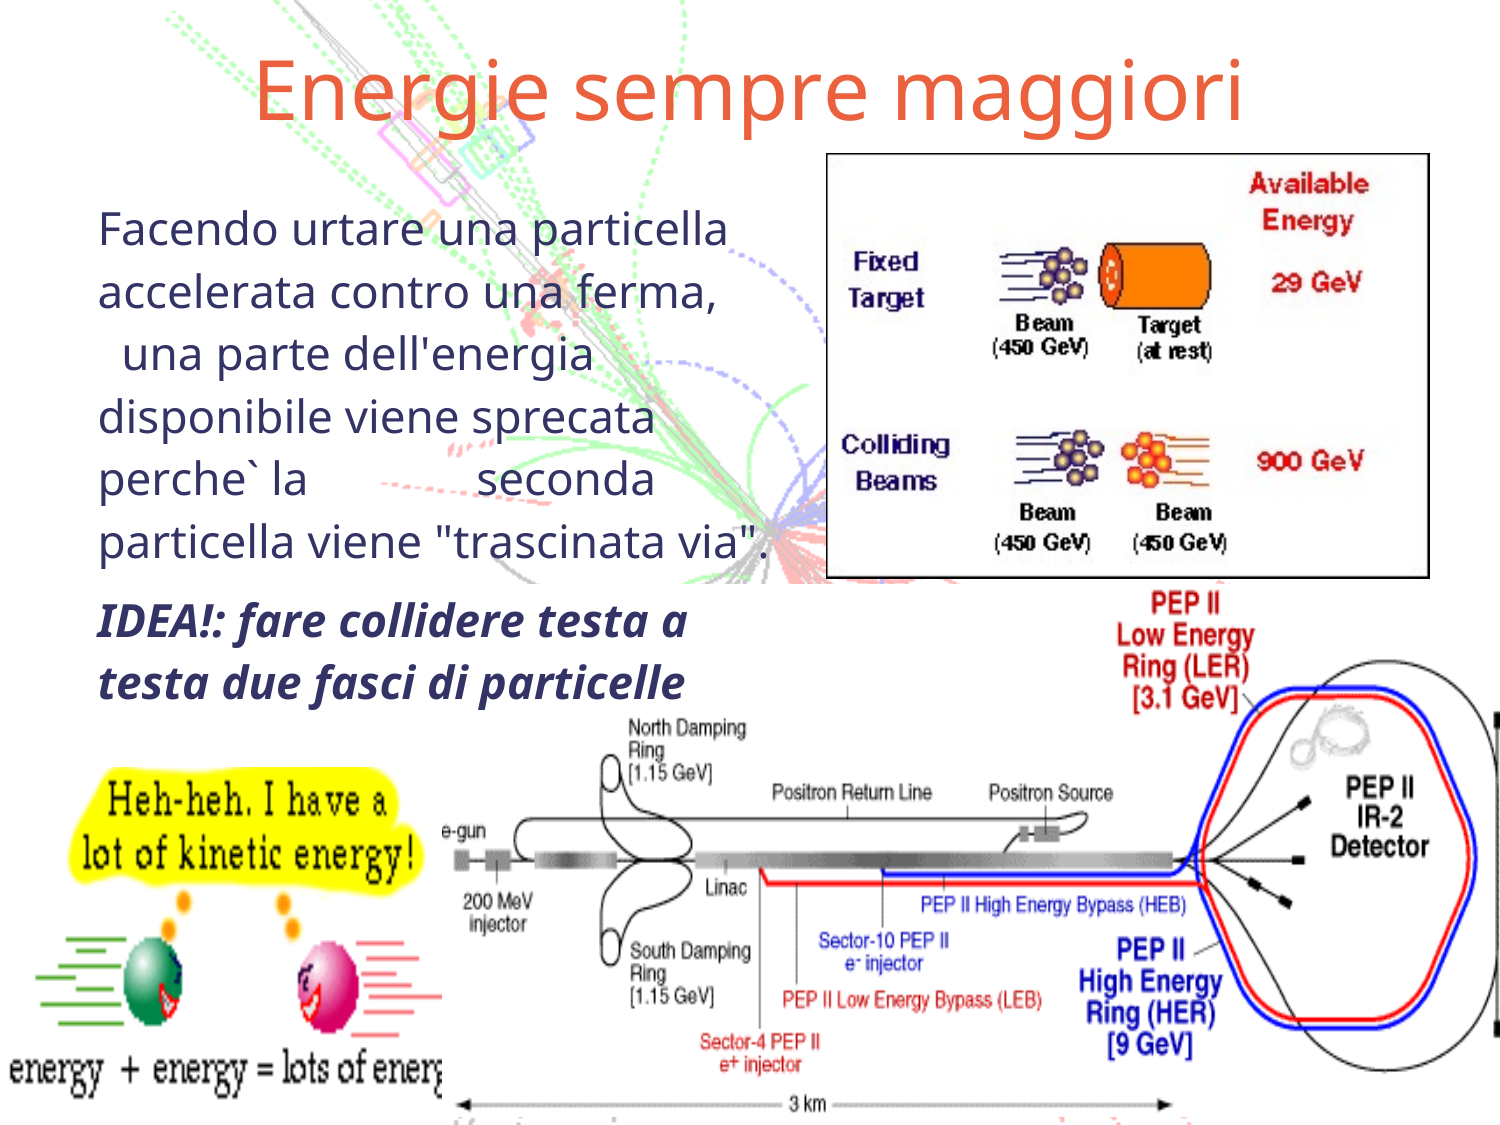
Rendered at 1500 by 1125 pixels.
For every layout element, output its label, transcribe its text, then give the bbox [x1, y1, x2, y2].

title Energie sempre maggiori [0, 0, 1500, 195]
picture [0, 153, 1500, 1125]
list Facendo urtare una particella accelerata contro una ferma, una parte dell'energia disponibile viene sprecata perche` la seconda particella viene "trascinata via". IDEA!: fare collidere testa a testa due fasci di particelle [11, 188, 827, 986]
